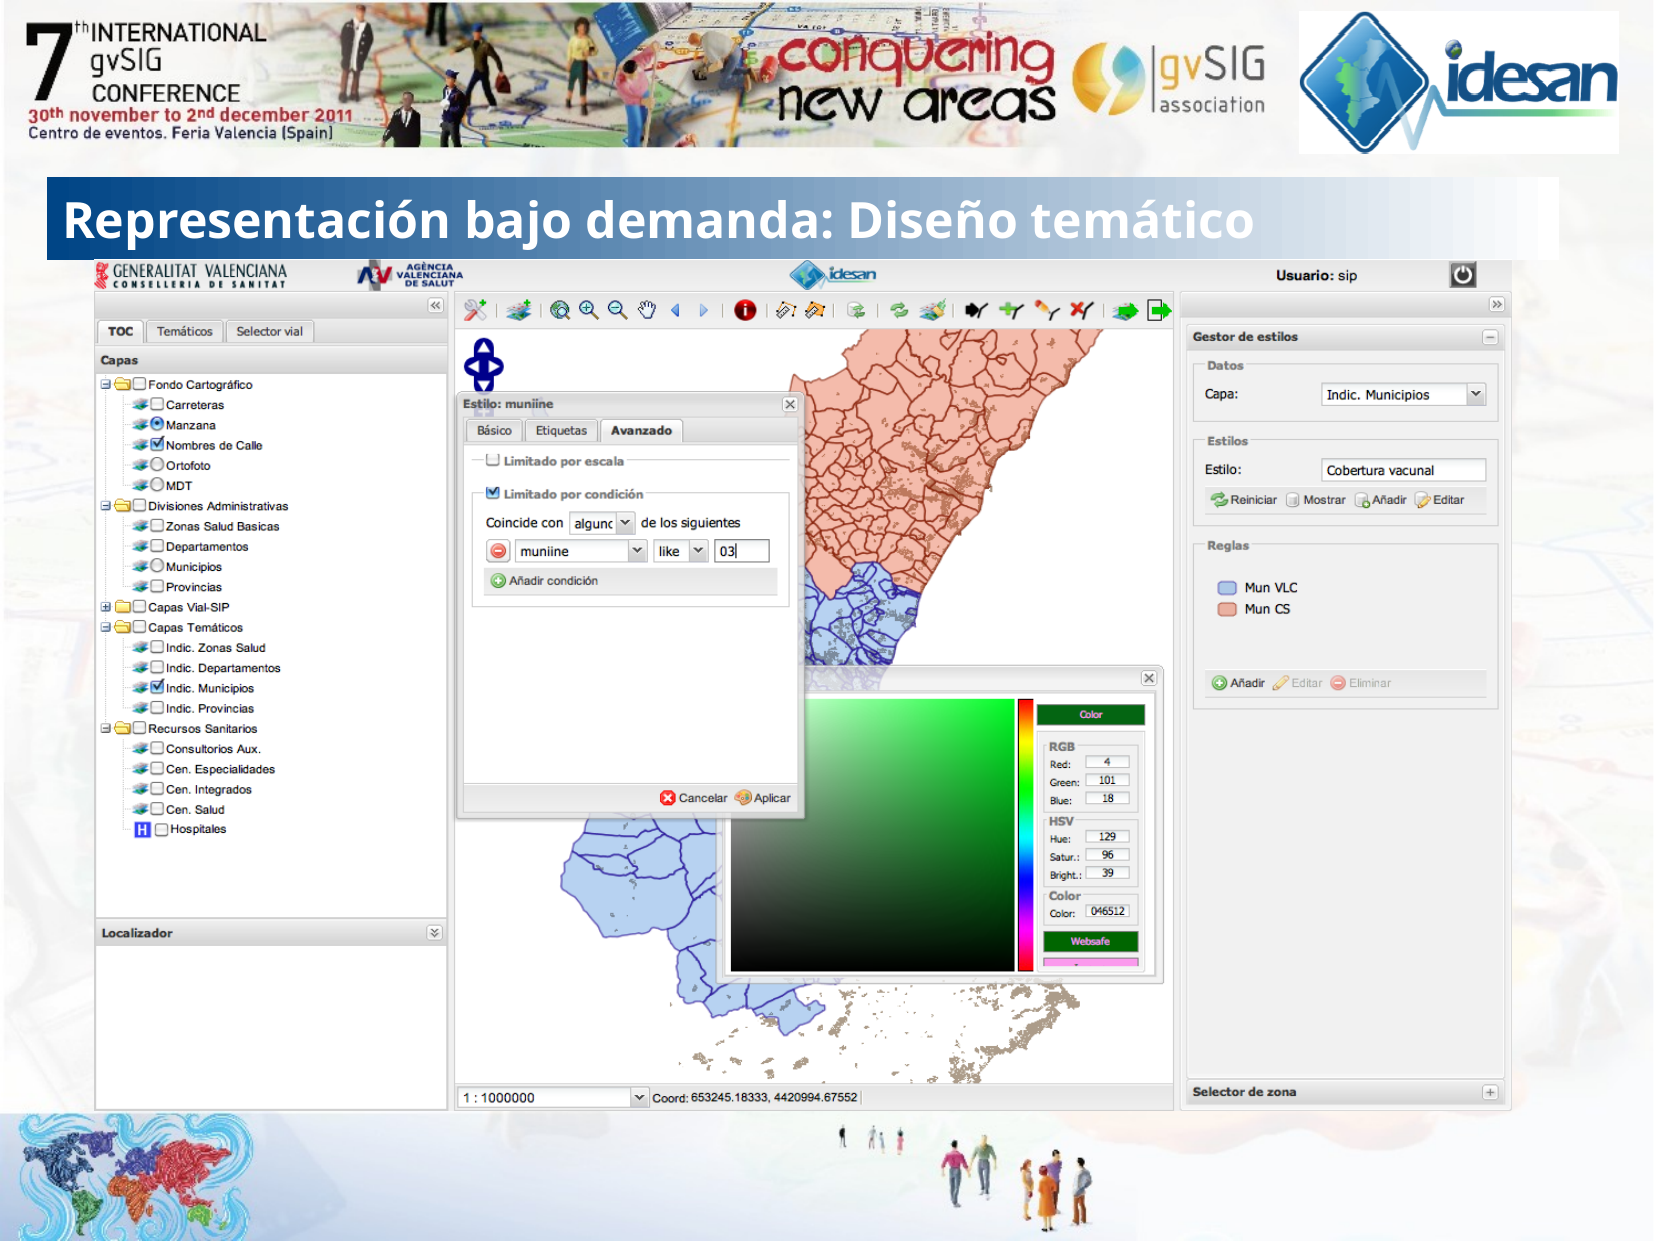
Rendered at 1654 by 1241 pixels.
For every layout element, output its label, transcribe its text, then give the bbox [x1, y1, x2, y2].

text_box Representación bajo demanda: Diseño temático [47, 177, 1560, 251]
picture [0, 0, 1654, 1241]
